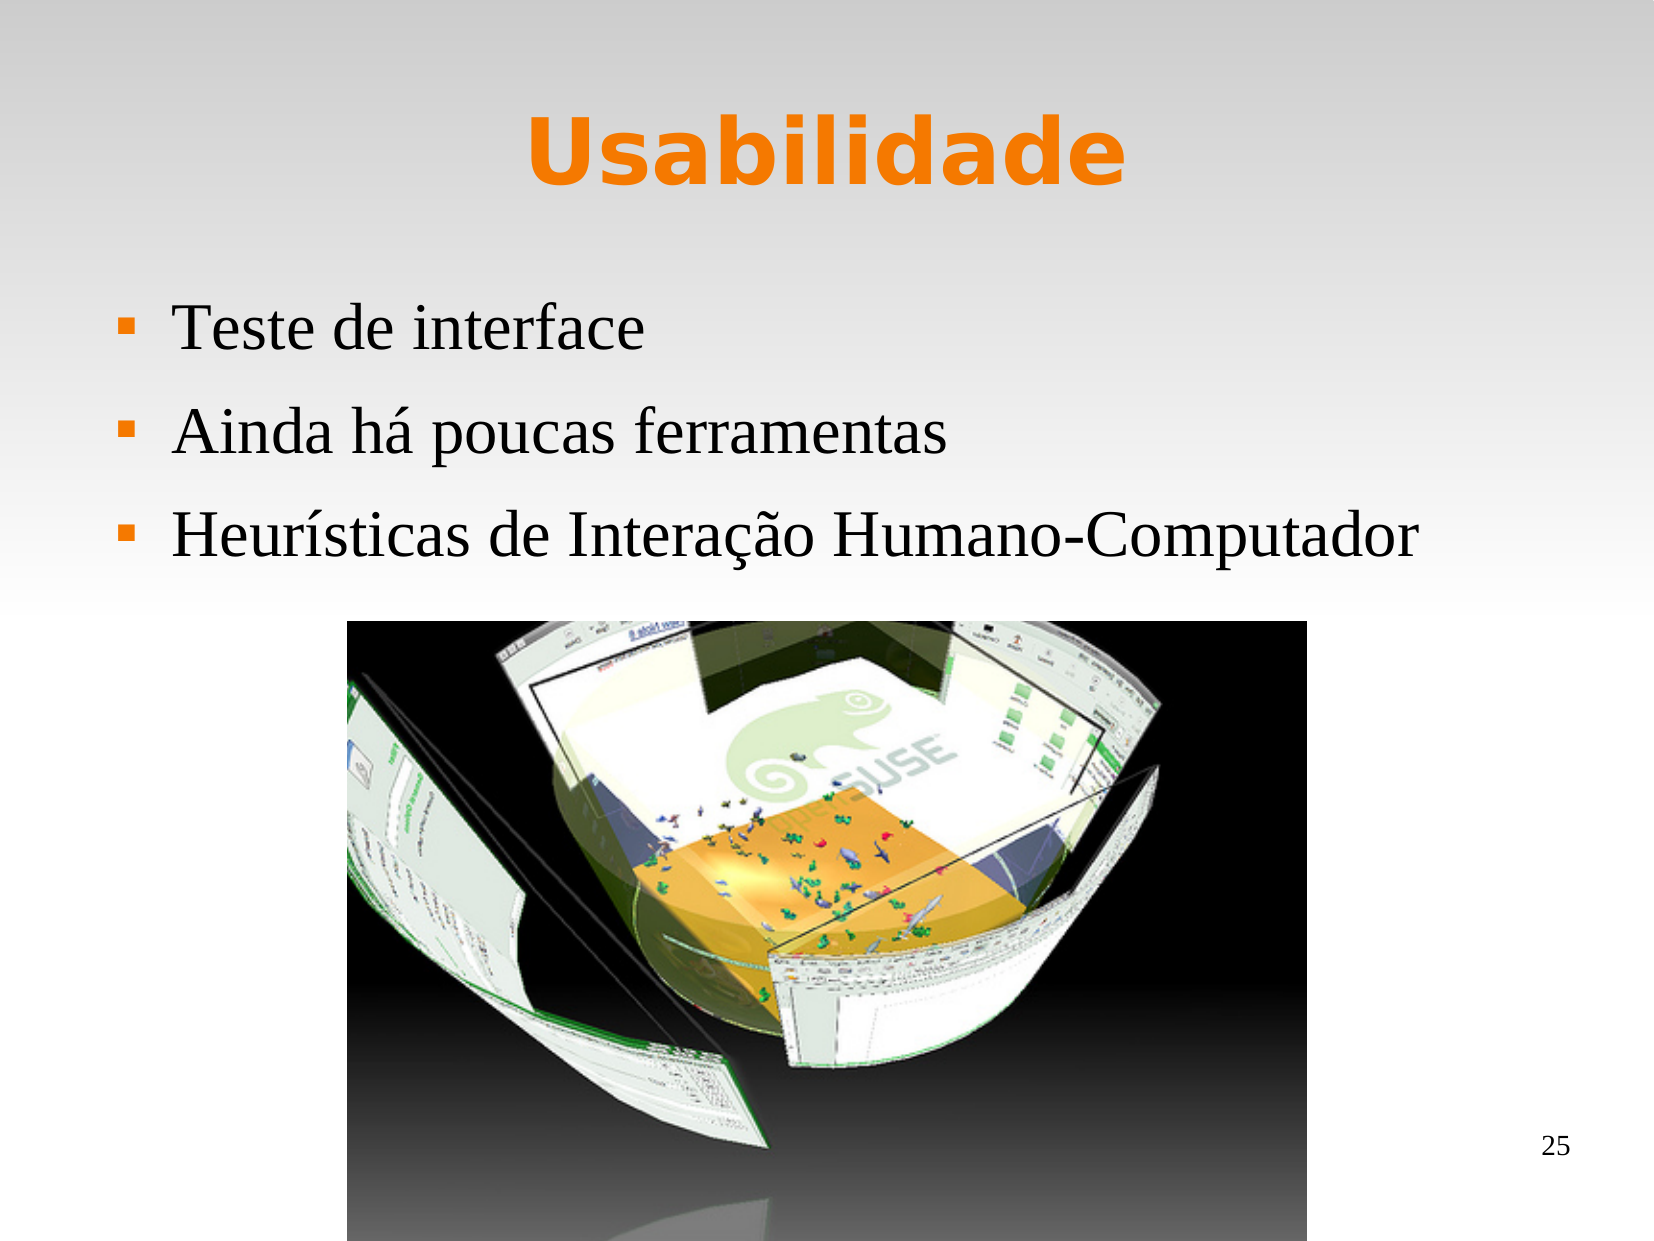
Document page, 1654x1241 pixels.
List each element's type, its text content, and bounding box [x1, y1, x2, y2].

list Teste de interface Ainda há poucas ferramentas Heurísticas de Interação Humano-Computador [82, 290, 1571, 1109]
title Usabilidade [82, 49, 1571, 257]
picture [347, 621, 1307, 1241]
